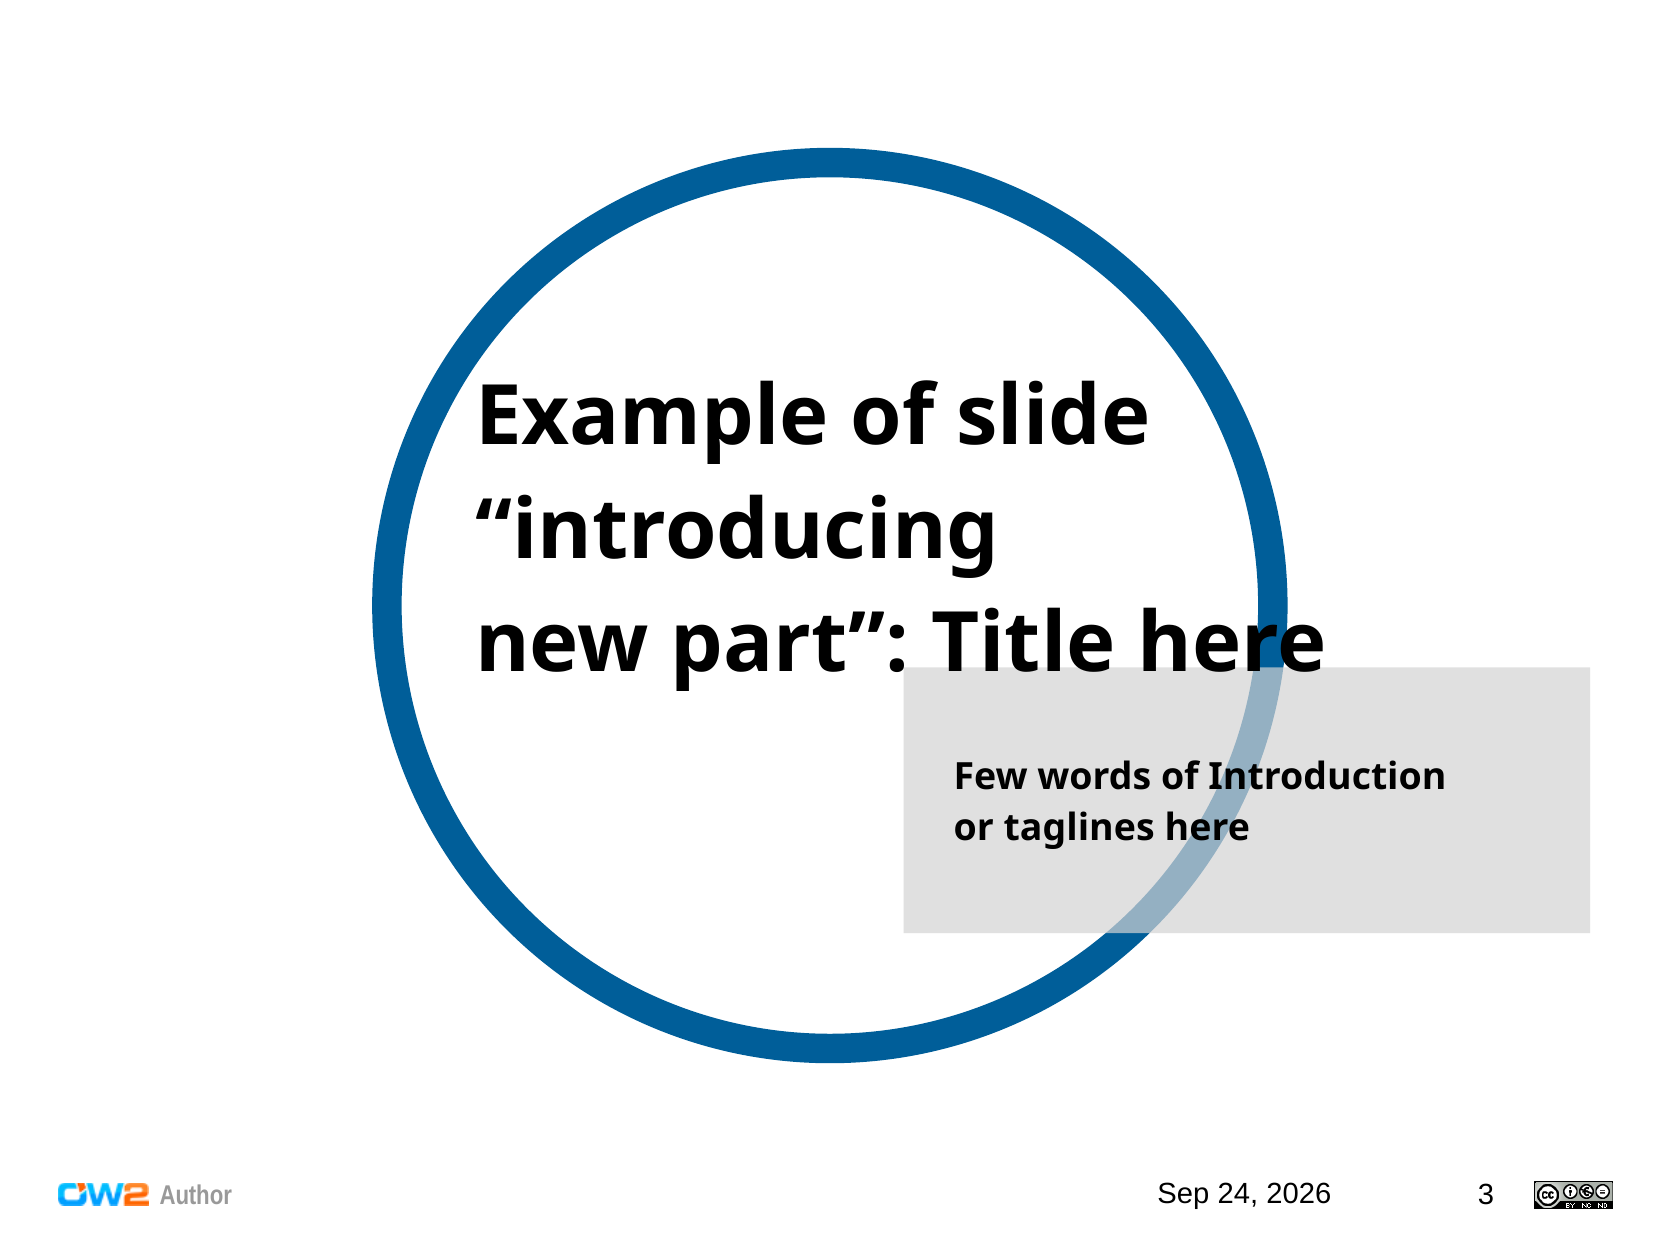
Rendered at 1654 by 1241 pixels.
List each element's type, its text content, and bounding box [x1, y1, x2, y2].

text_box Few words of Introduction or taglines here [903, 667, 1591, 934]
picture [1534, 1181, 1613, 1209]
text_box [372, 147, 1209, 1064]
picture [58, 1183, 149, 1206]
text_box Example of slide “introducing new part”: Title here [460, 348, 1367, 706]
